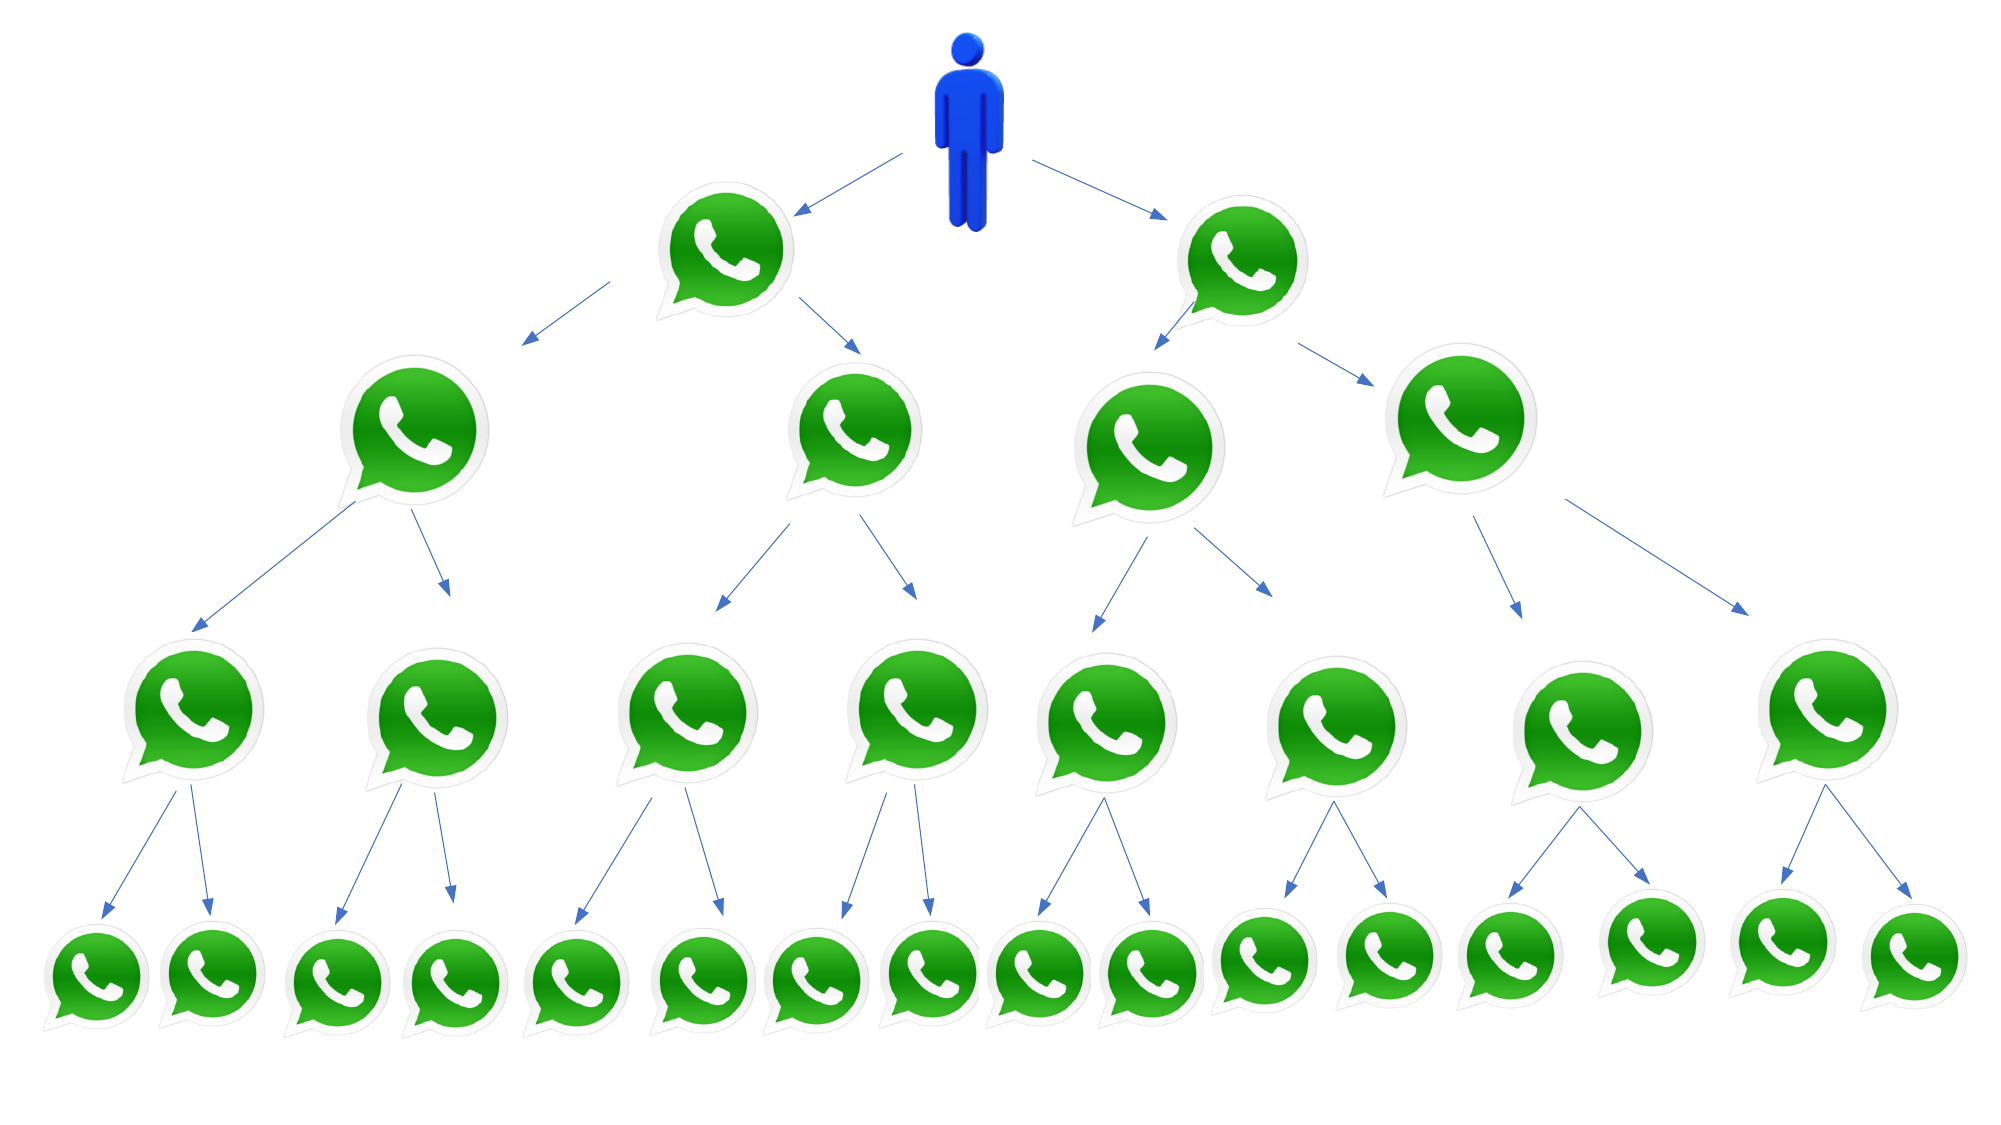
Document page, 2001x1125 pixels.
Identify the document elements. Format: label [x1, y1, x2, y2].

picture [1502, 655, 1658, 807]
picture [643, 903, 1321, 1037]
picture [1329, 898, 1446, 1013]
picture [36, 916, 269, 1033]
picture [1374, 336, 1542, 500]
picture [1591, 884, 1709, 999]
picture [1026, 646, 1182, 798]
picture [1722, 884, 1840, 999]
picture [1167, 189, 1313, 331]
picture [1063, 365, 1230, 528]
picture [1450, 898, 1567, 1013]
picture [930, 31, 1005, 237]
picture [395, 926, 512, 1040]
picture [516, 925, 633, 1039]
picture [329, 349, 494, 510]
picture [778, 356, 927, 502]
picture [113, 632, 269, 785]
picture [1747, 632, 1903, 785]
picture [1854, 899, 1971, 1013]
picture [607, 636, 763, 788]
picture [648, 176, 799, 322]
picture [1256, 649, 1412, 802]
picture [356, 641, 513, 793]
picture [836, 632, 993, 785]
picture [277, 925, 394, 1039]
